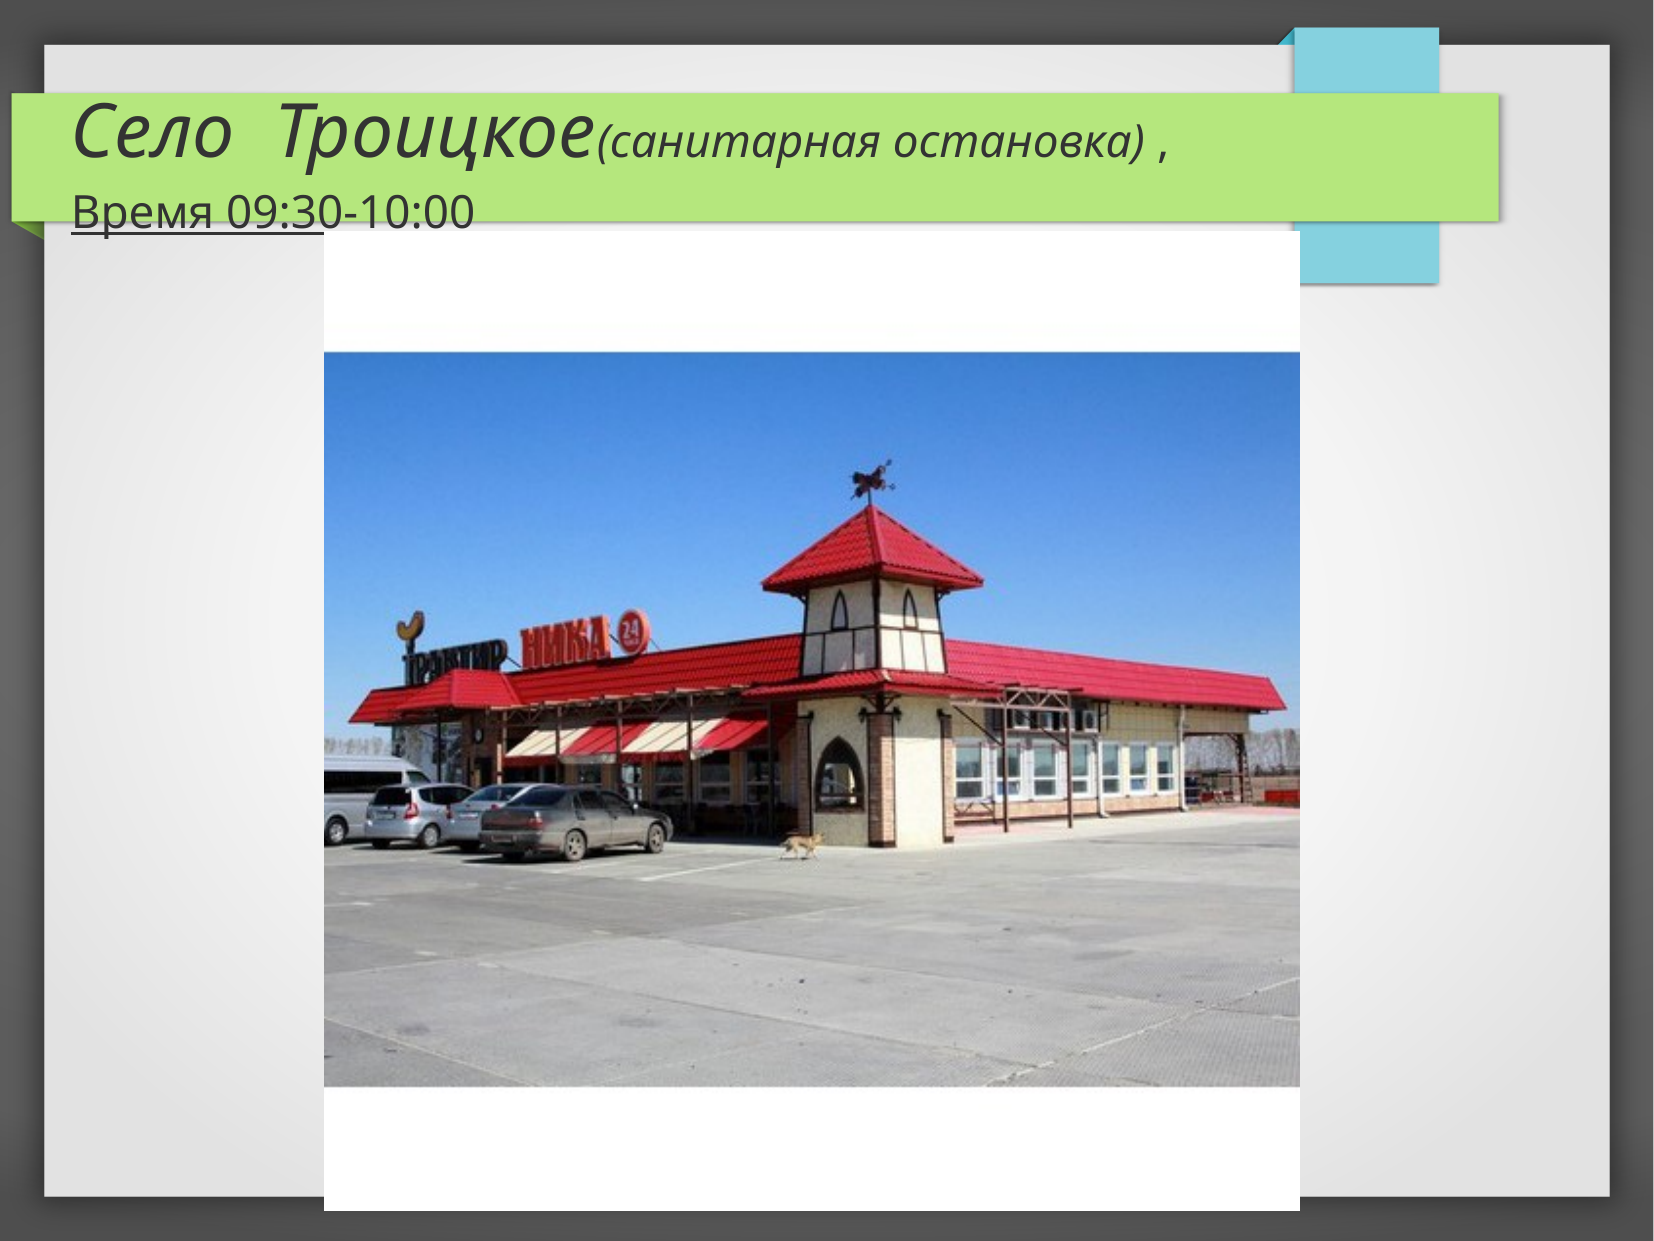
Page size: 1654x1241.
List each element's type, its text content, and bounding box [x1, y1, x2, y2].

picture [0, 0, 1654, 1241]
title Село Троицкое(санитарная остановка) , Время 09:30-10:00 [70, 87, 1229, 232]
